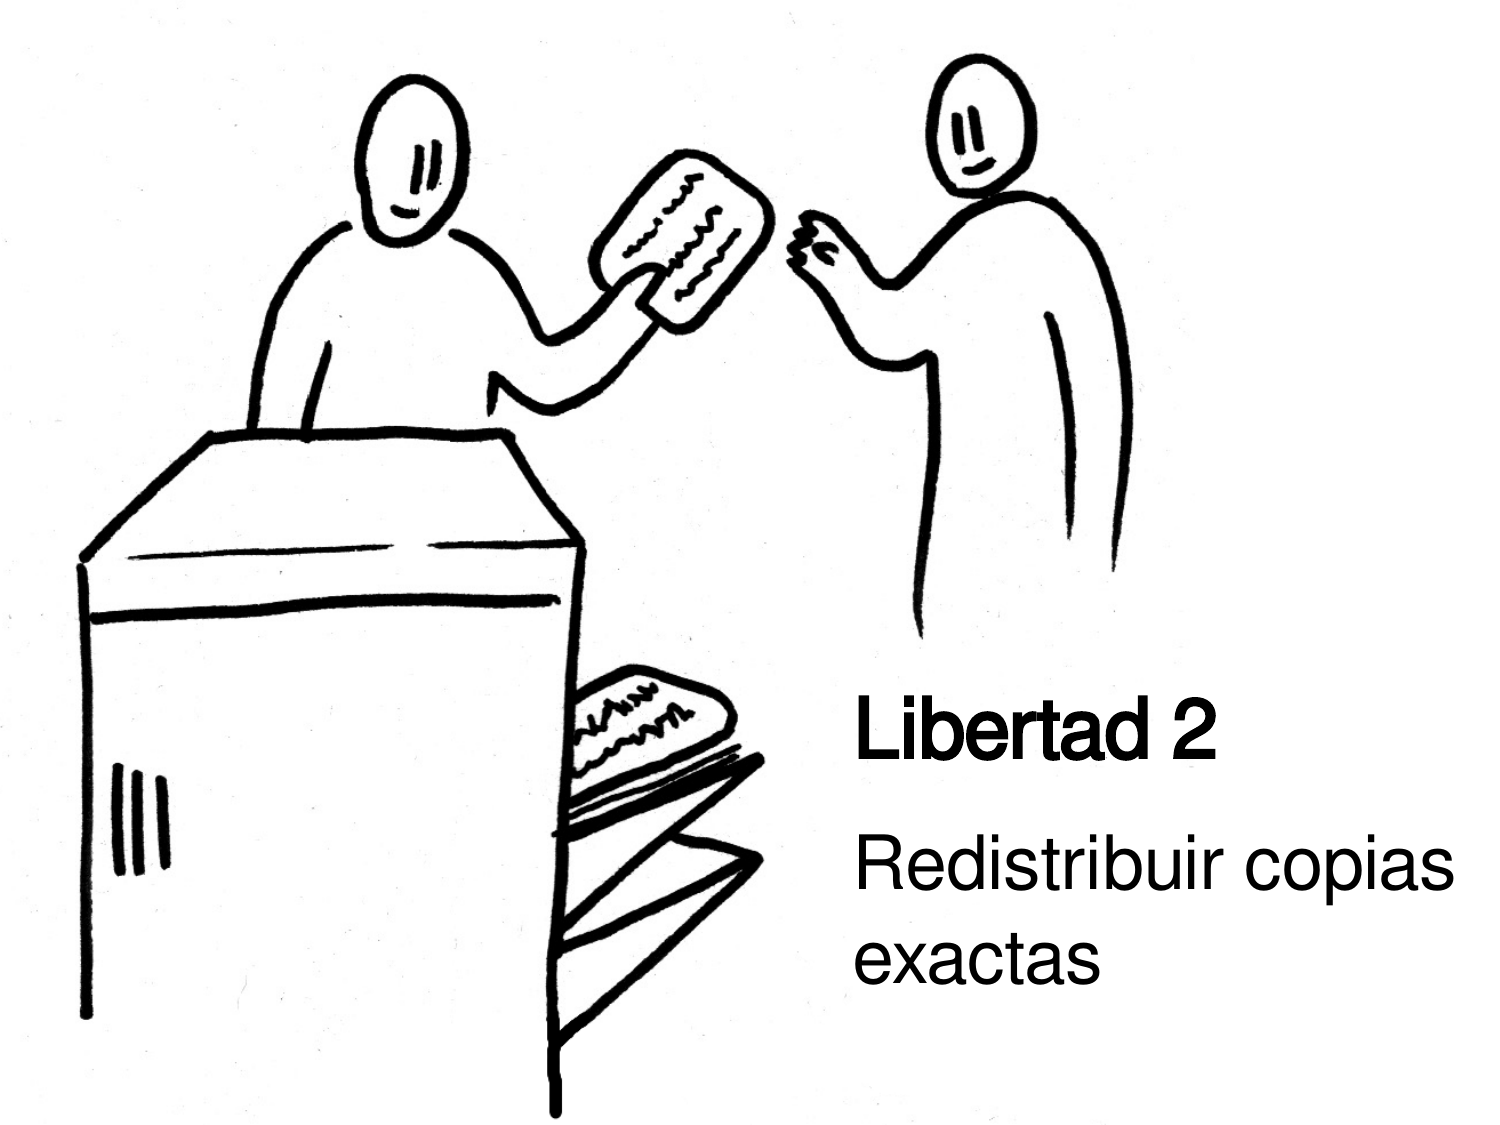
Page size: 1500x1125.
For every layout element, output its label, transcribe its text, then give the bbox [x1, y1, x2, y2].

picture [0, 0, 1195, 1125]
text_box Libertad 2 Redistribuir copias exactas [838, 673, 1500, 1125]
